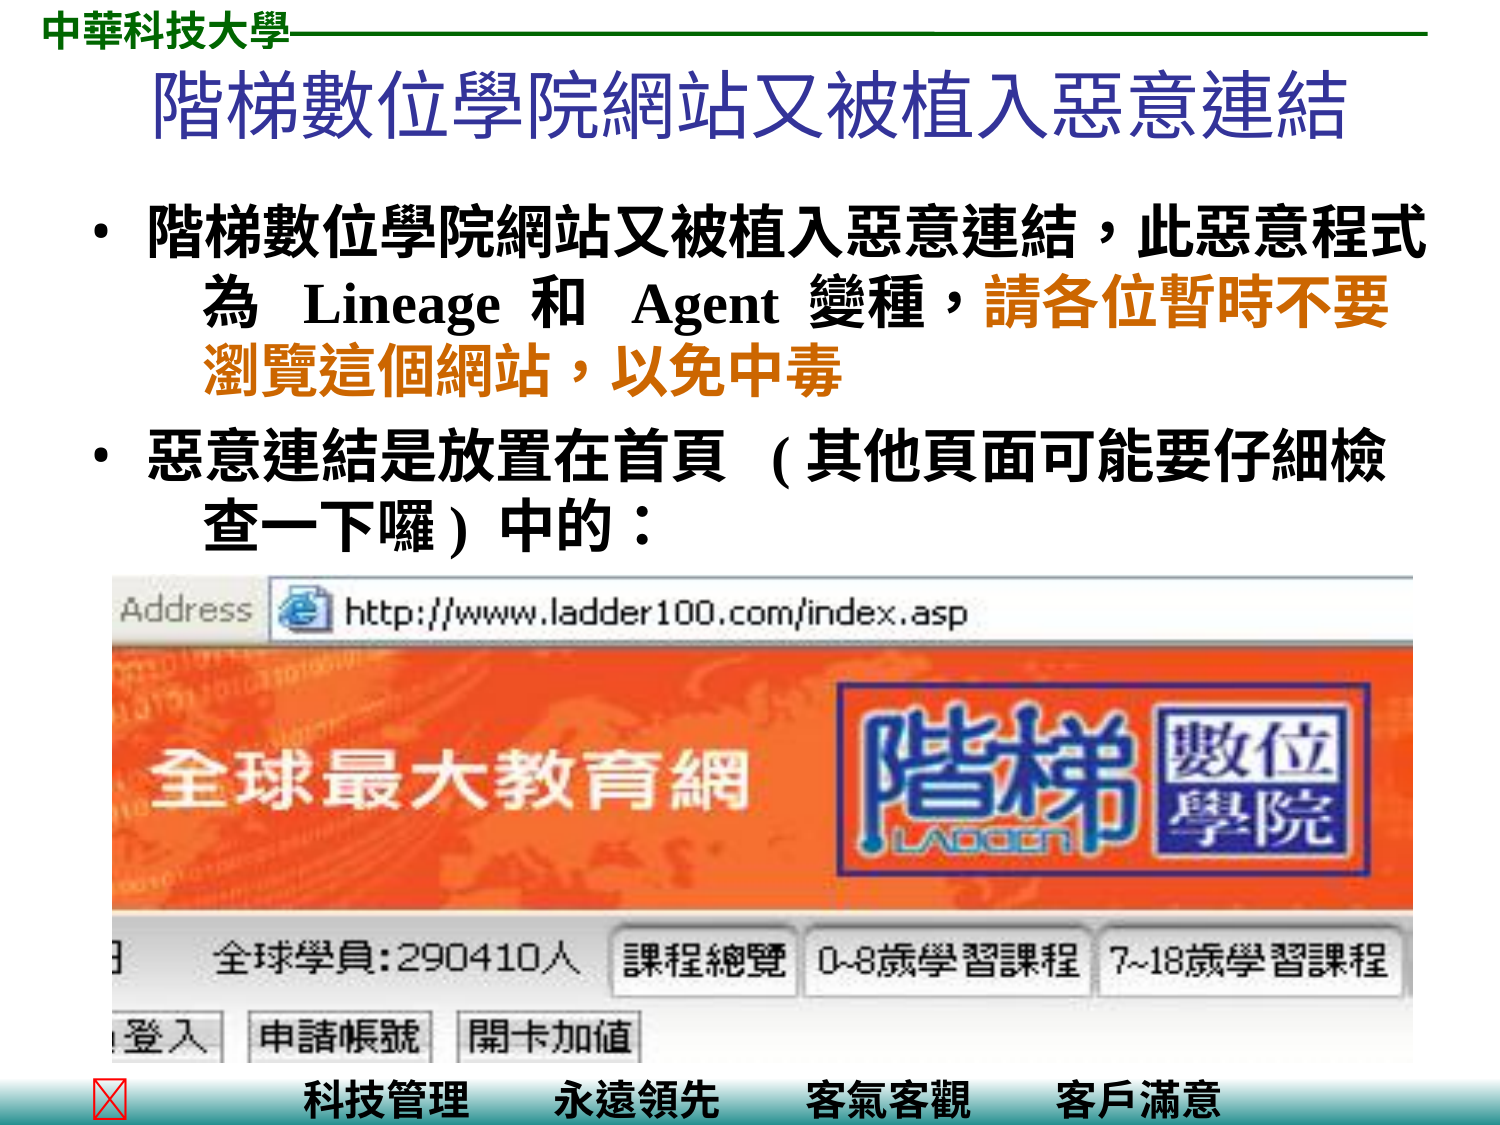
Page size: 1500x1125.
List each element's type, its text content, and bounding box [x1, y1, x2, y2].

list 階梯數位學院網站又被植入惡意連結，此惡意程式為 Lineage 和 Agent 變種，請各位暫時不要瀏覽這個網站，以免中毒 惡意連結是放置在首頁 (其他頁面可能要仔細檢查一下囉) 中的： [75, 187, 1450, 1051]
title 階梯數位學院網站又被植入惡意連結 [112, 50, 1388, 176]
picture [112, 575, 1413, 1063]
